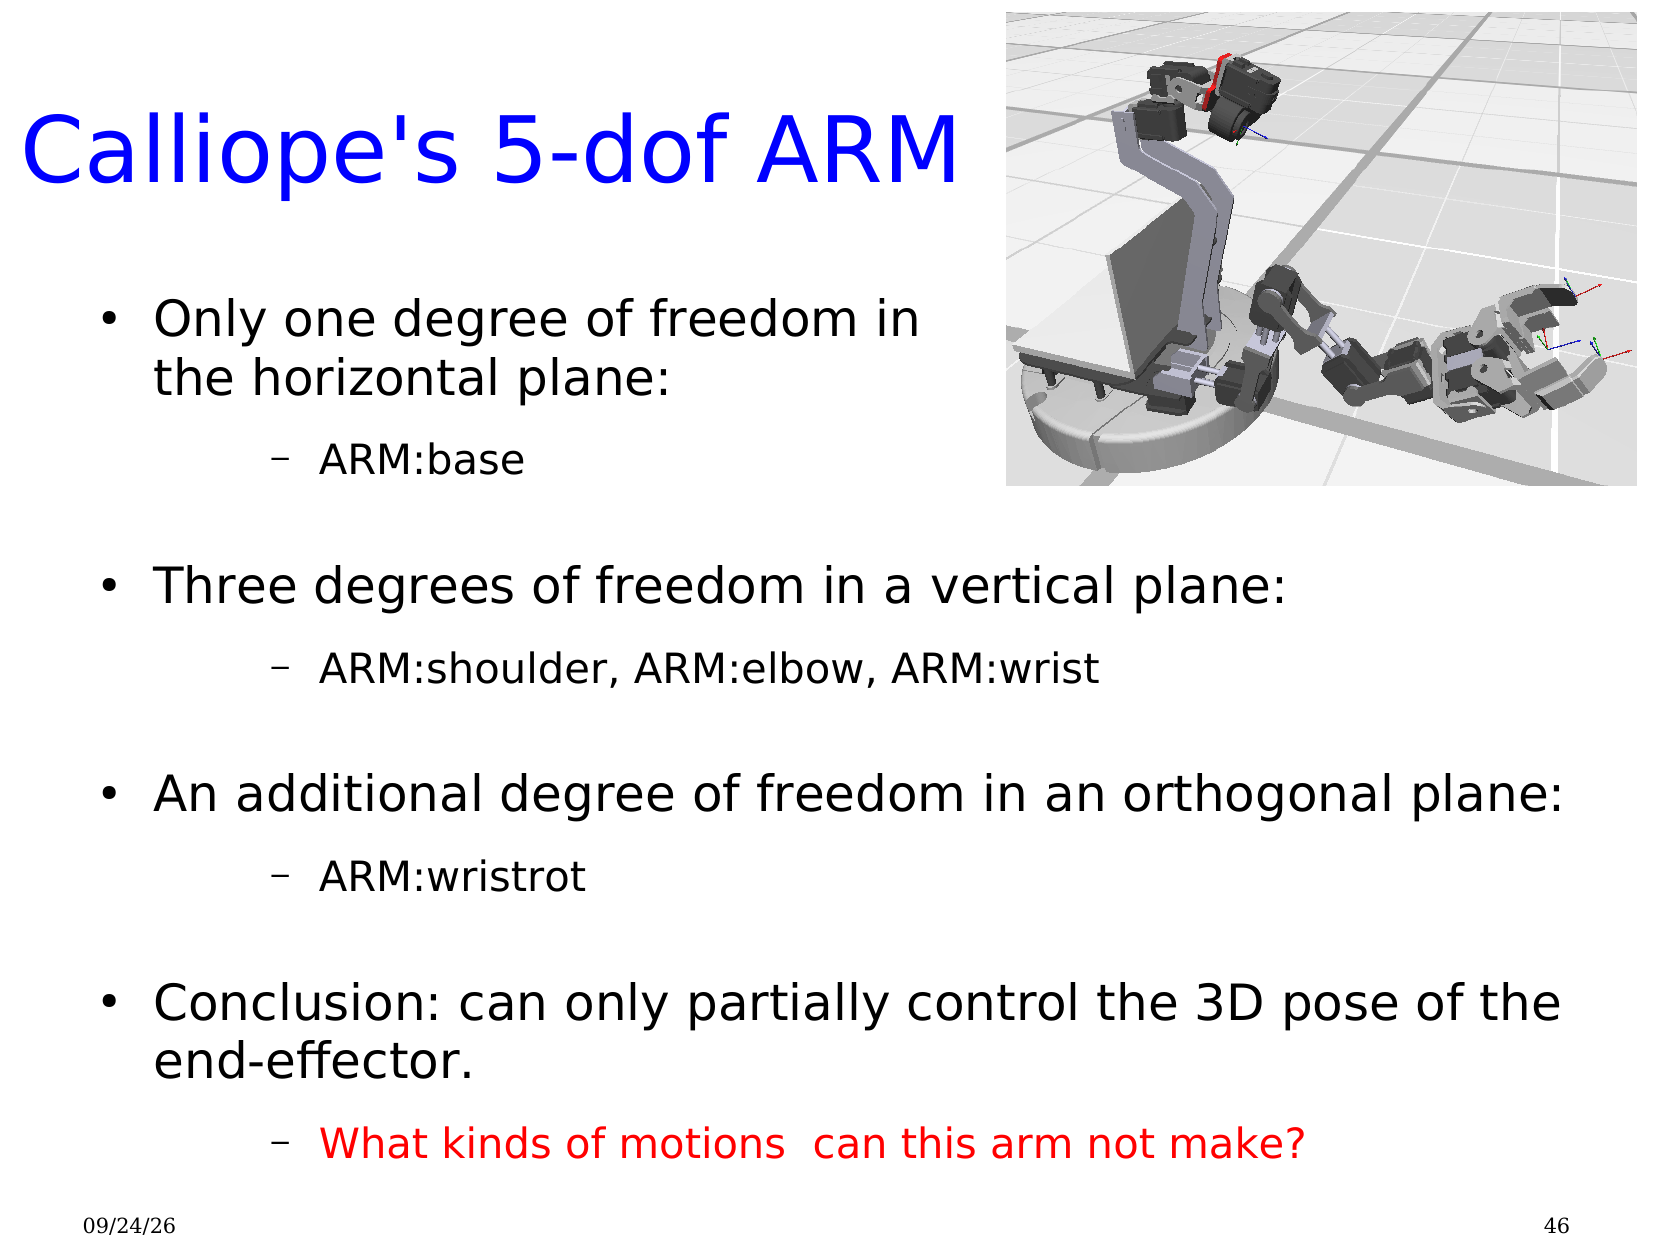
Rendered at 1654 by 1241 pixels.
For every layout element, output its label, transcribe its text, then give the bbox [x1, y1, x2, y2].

title Calliope's 5-dof ARM [20, 54, 1006, 248]
list Only one degree of freedom in the horizontal plane: ARM:base Three degrees of freedom in a vertical plane: ARM:shoulder, ARM:elbow, ARM:wrist An additional degree of freedom in an orthogonal plane: ARM:wristrot Conclusion: can only partially control the 3D pose of the end-effector. What kinds of motions can this arm not make? [82, 290, 1571, 1169]
picture [1006, 12, 1637, 486]
